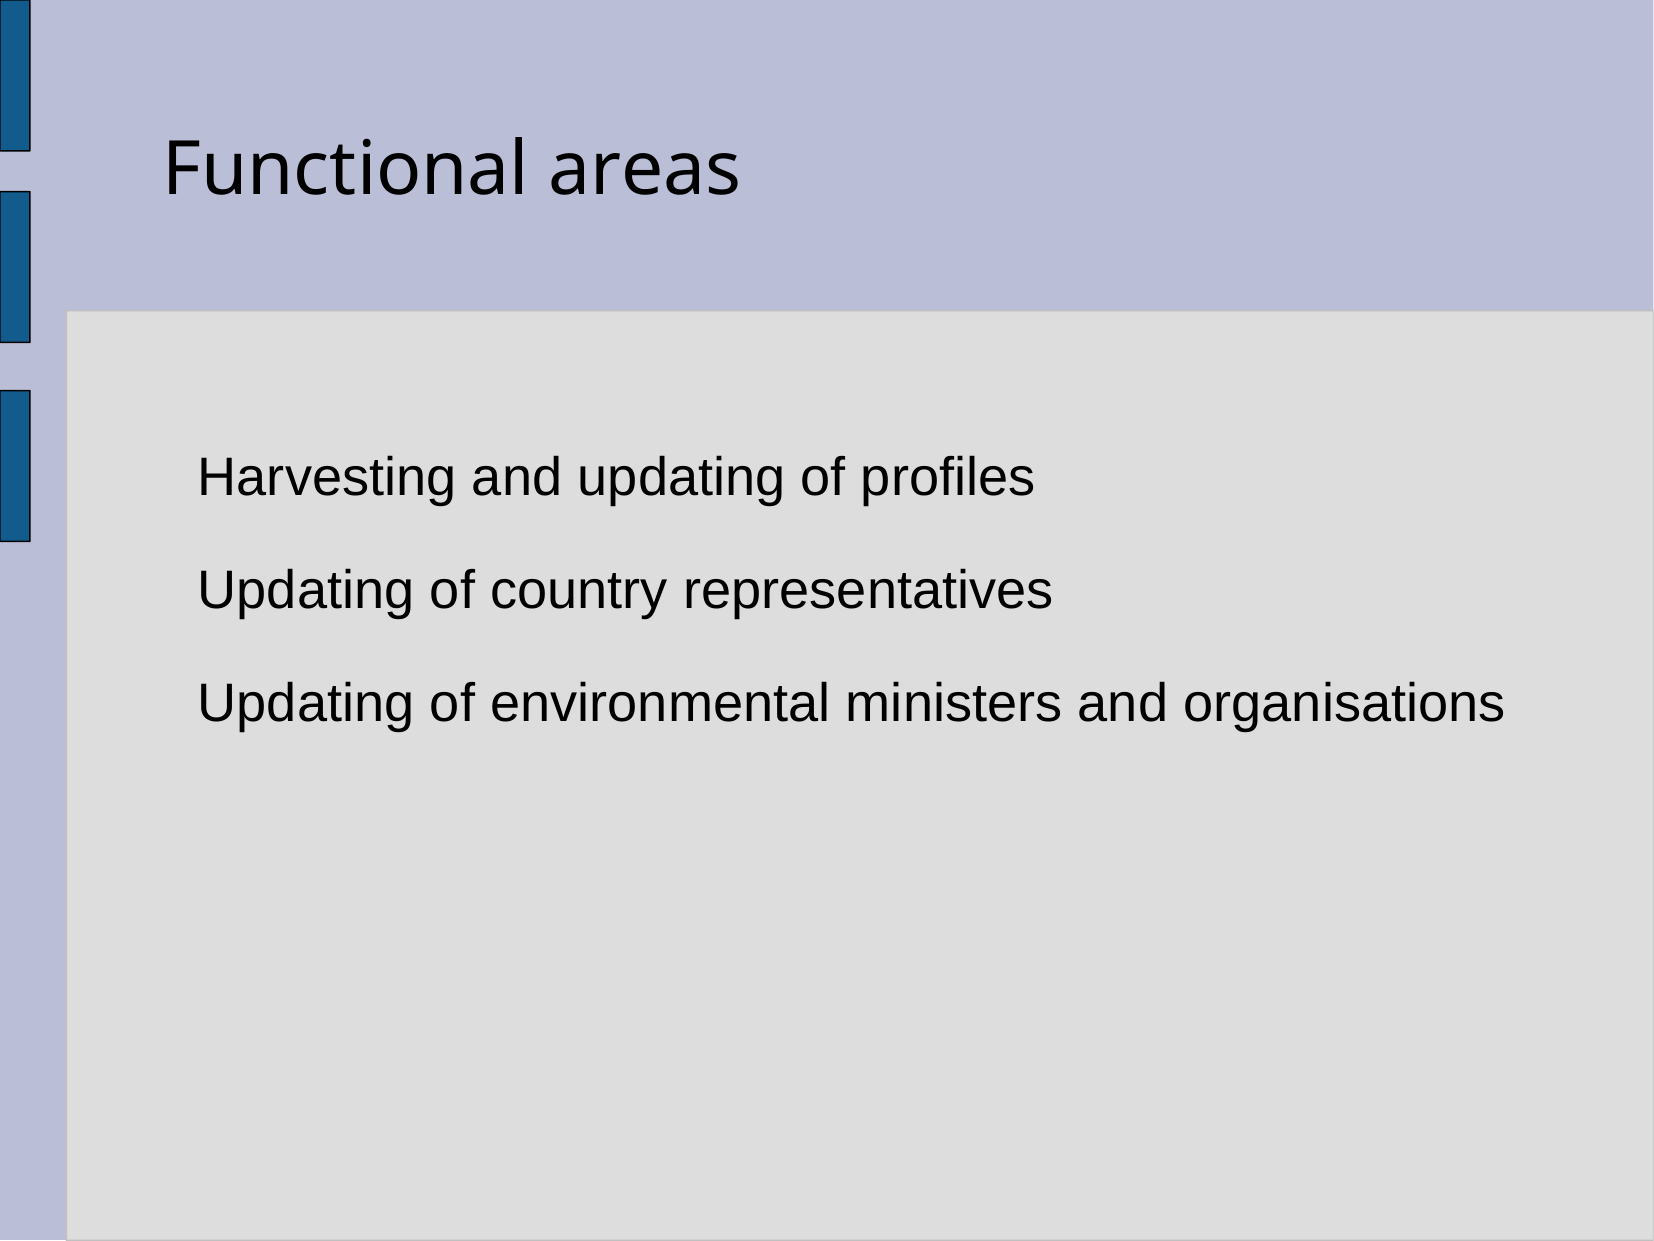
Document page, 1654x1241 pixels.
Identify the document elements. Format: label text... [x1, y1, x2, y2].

text_box Harvesting and updating of profiles Updating of country representatives Updating of environmental ministers and organisations [147, 442, 1559, 761]
text_box Functional areas [147, 88, 1034, 210]
